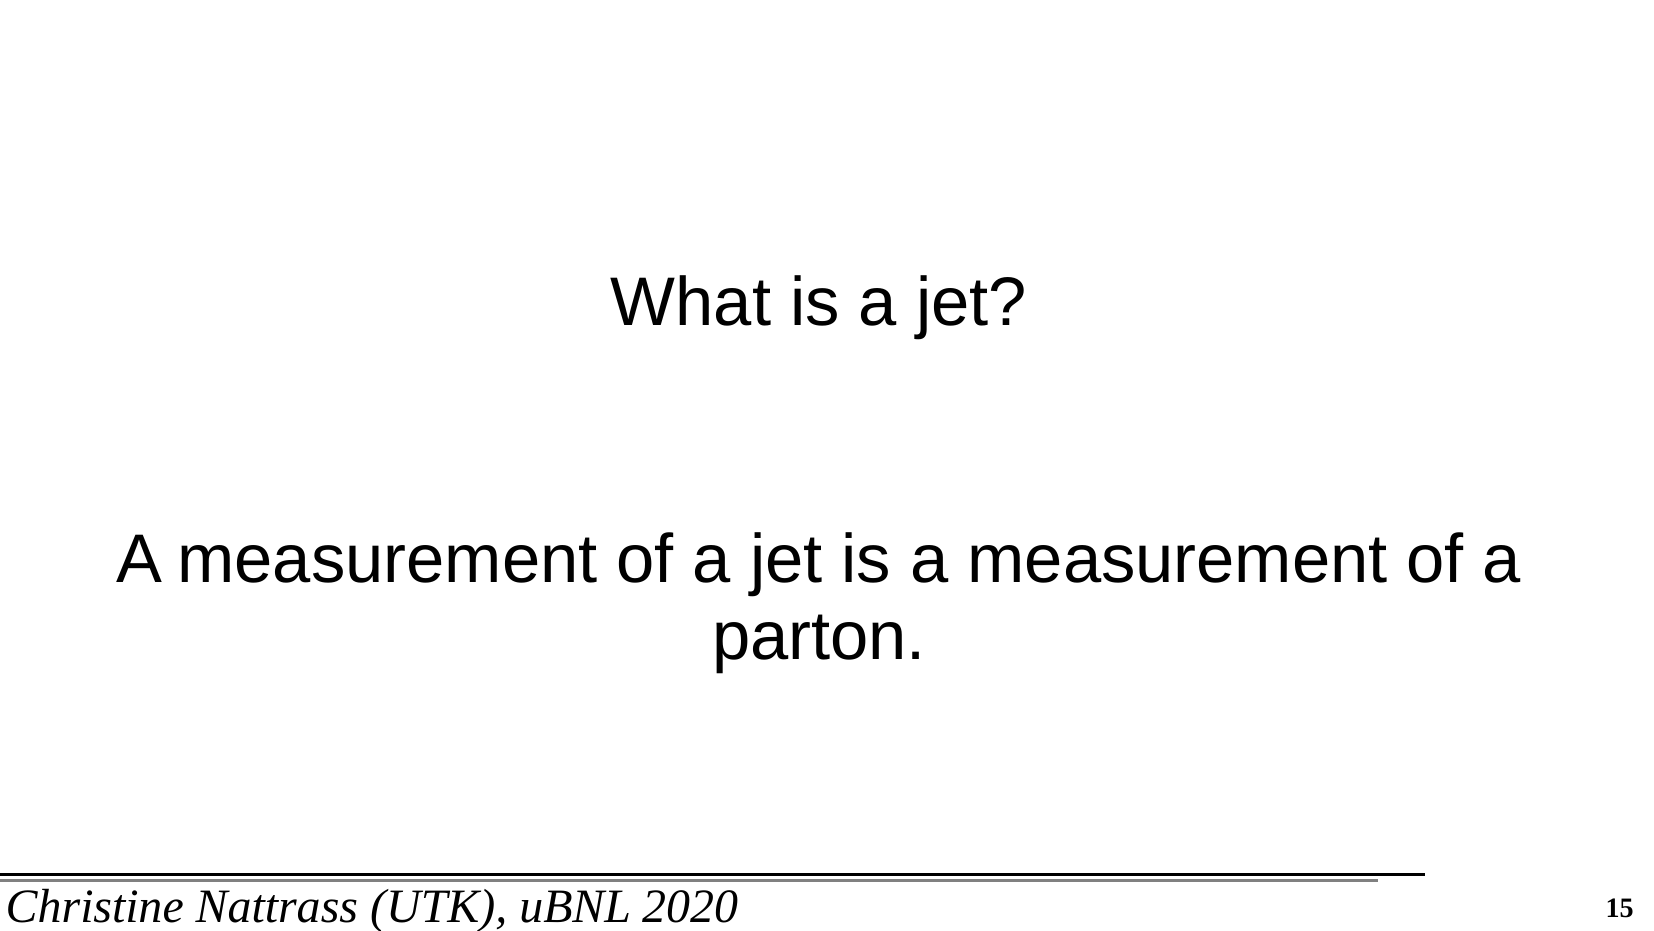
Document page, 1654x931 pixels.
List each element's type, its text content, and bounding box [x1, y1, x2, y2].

title A measurement of a jet is a measurement of a parton. [75, 493, 1564, 701]
title What is a jet? [75, 198, 1564, 406]
